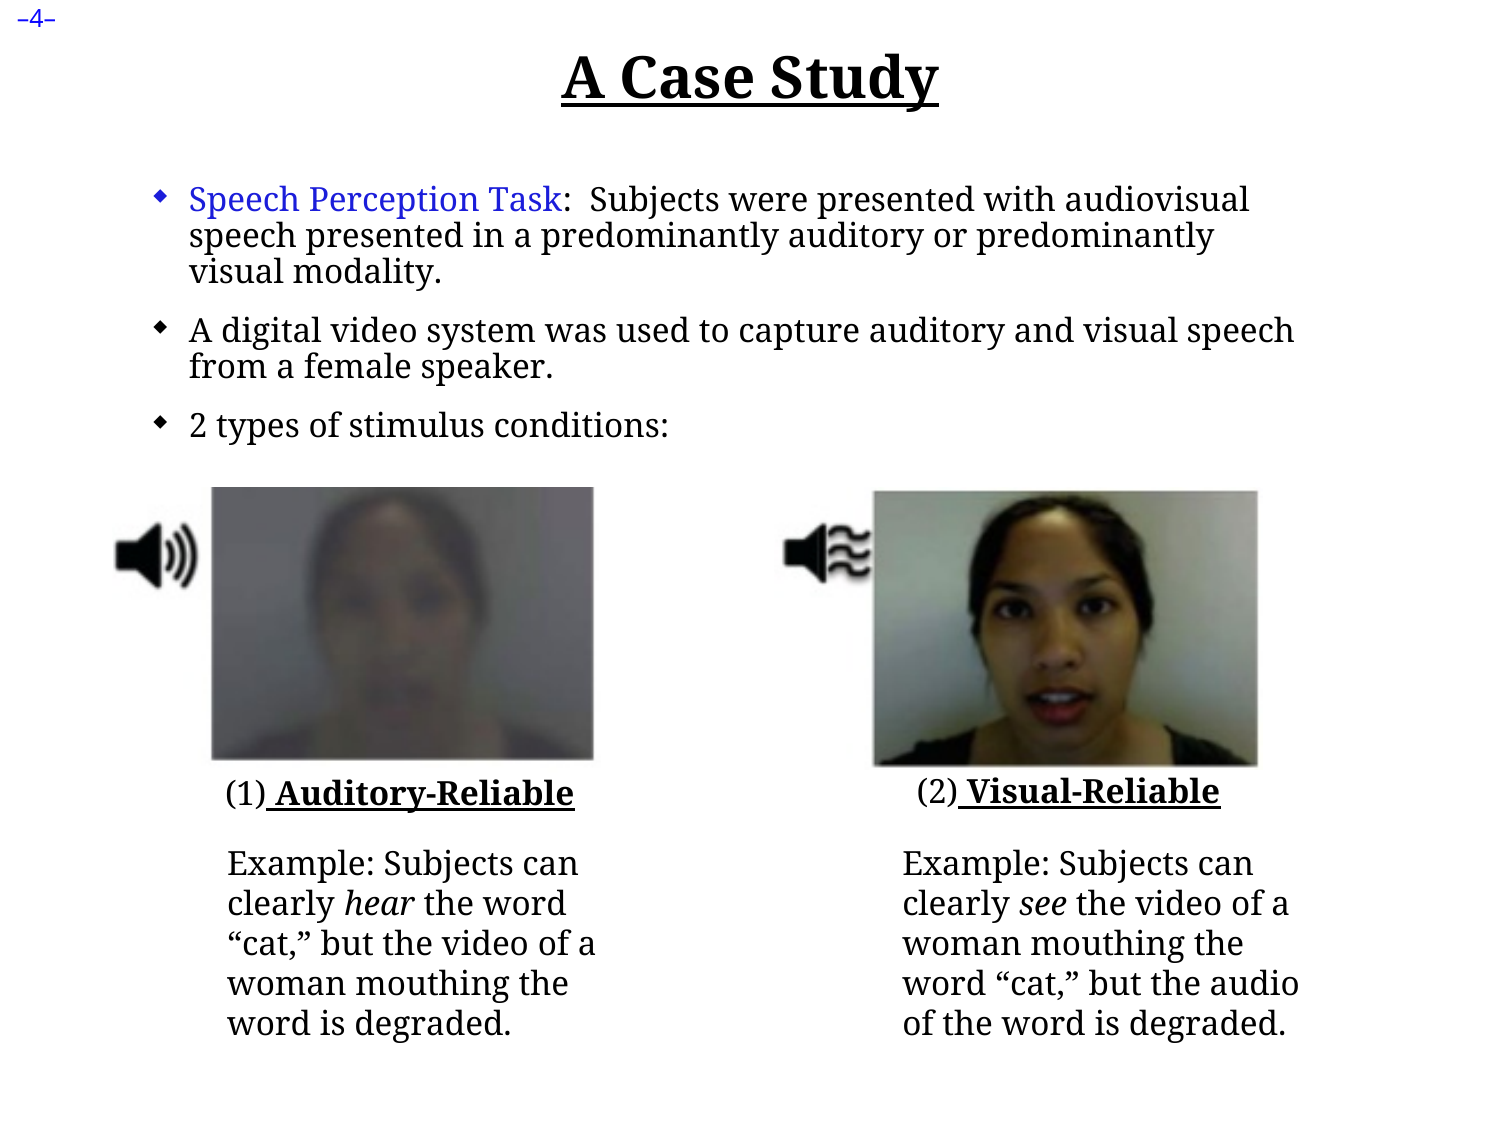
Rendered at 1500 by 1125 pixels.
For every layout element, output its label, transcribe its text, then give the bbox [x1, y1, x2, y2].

text_box (1) Auditory-Reliable [187, 764, 613, 821]
text_box Example: Subjects can clearly see the video of a woman mouthing the word “cat,” but the audio of the word is degraded. [887, 834, 1338, 1050]
text_box A Case Study [112, 12, 1388, 138]
text_box Speech Perception Task: Subjects were presented with audiovisual speech presented in a predominantly auditory or predominantly visual modality. A digital video system was used to capture auditory and visual speech from a female speaker. 2 types of stimulus conditions: [137, 174, 1313, 527]
picture [774, 487, 1263, 770]
picture [112, 487, 601, 775]
text_box (2) Visual-Reliable [862, 762, 1276, 818]
text_box Example: Subjects can clearly hear the word “cat,” but the video of a woman mouthing the word is degraded. [212, 834, 638, 1050]
